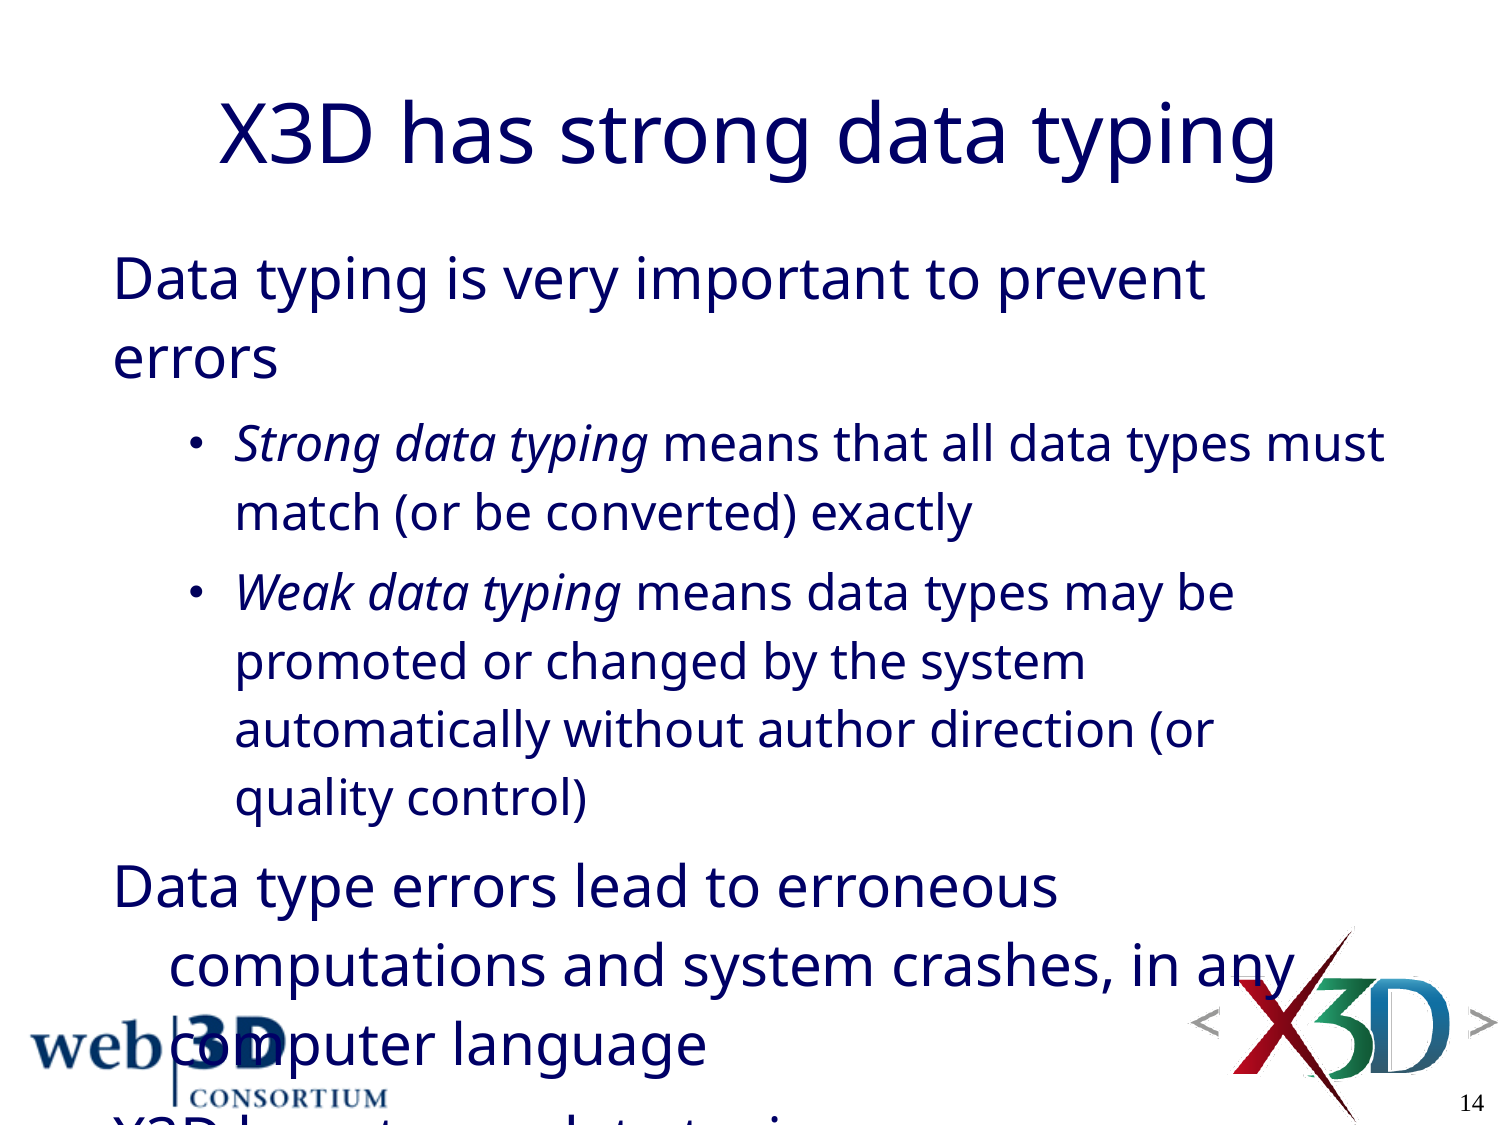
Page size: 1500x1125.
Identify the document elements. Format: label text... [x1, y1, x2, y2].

picture [1187, 926, 1500, 1125]
list Data typing is very important to prevent errors Strong data typing means that all data types must match (or be converted) exactly Weak data typing means data types may be promoted or changed by the system automatically without author direction (or quality control) Data type errors lead to erroneous computations and system crashes, in any computer language X3D has strong data typing Cost: authors must ensure their scene is correct Benefit: mysterious run-time errors avoided [112, 237, 1388, 1020]
picture [12, 998, 413, 1118]
title X3D has strong data typing [112, 44, 1388, 218]
